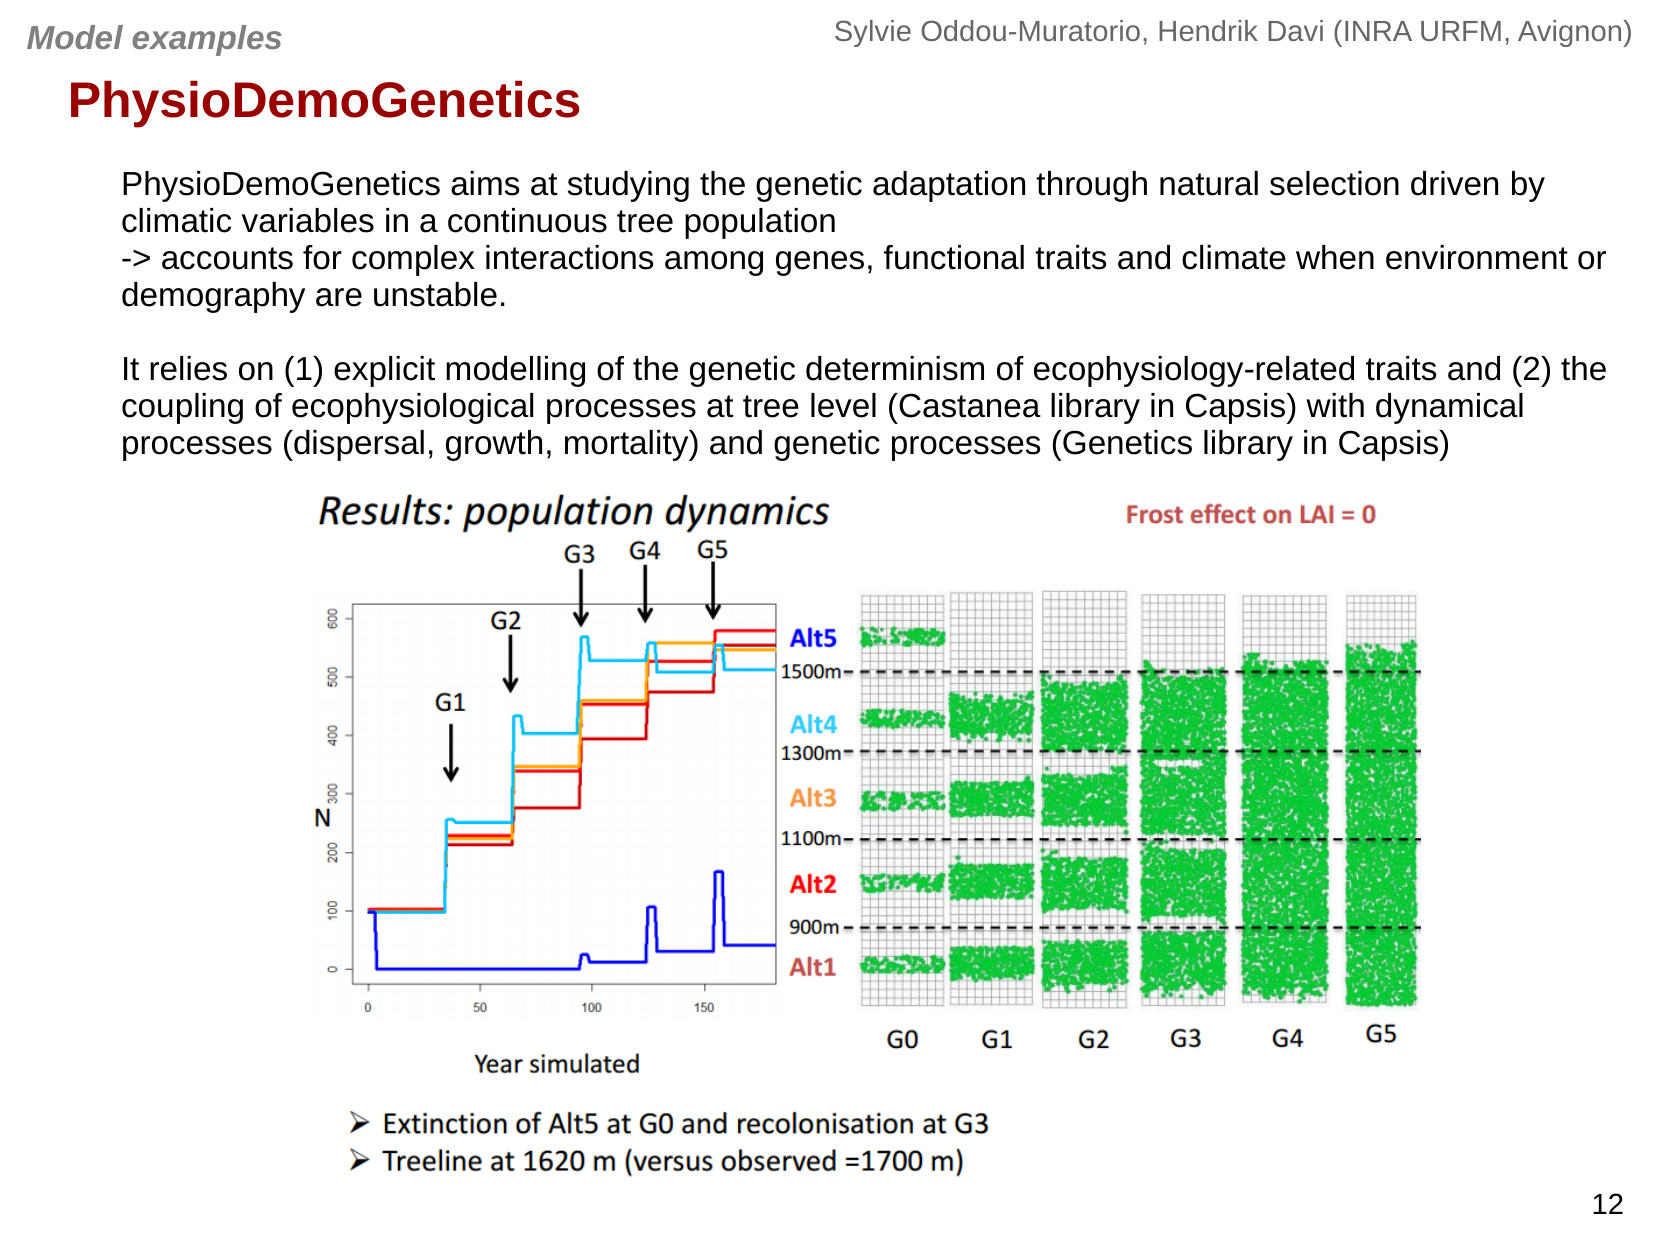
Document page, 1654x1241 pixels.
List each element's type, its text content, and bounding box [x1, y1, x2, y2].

text_box Sylvie Oddou-Muratorio, Hendrik Davi (INRA URFM, Avignon) [708, 7, 1649, 60]
text_box PhysioDemoGenetics aims at studying the genetic adaptation through natural selection driven by climatic variables in a continuous tree population -> accounts for complex interactions among genes, functional traits and climate when environment or demography are unstable. It relies on (1) explicit modelling of the genetic determinism of ecophysiology-related traits and (2) the coupling of ecophysiological processes at tree level (Castanea library in Capsis) with dynamical processes (dispersal, growth, mortality) and genetic processes (Genetics library in Capsis) [106, 158, 1630, 474]
text_box PhysioDemoGenetics [53, 64, 1424, 136]
text_box Model examples [11, 11, 426, 65]
picture [307, 494, 1421, 1180]
